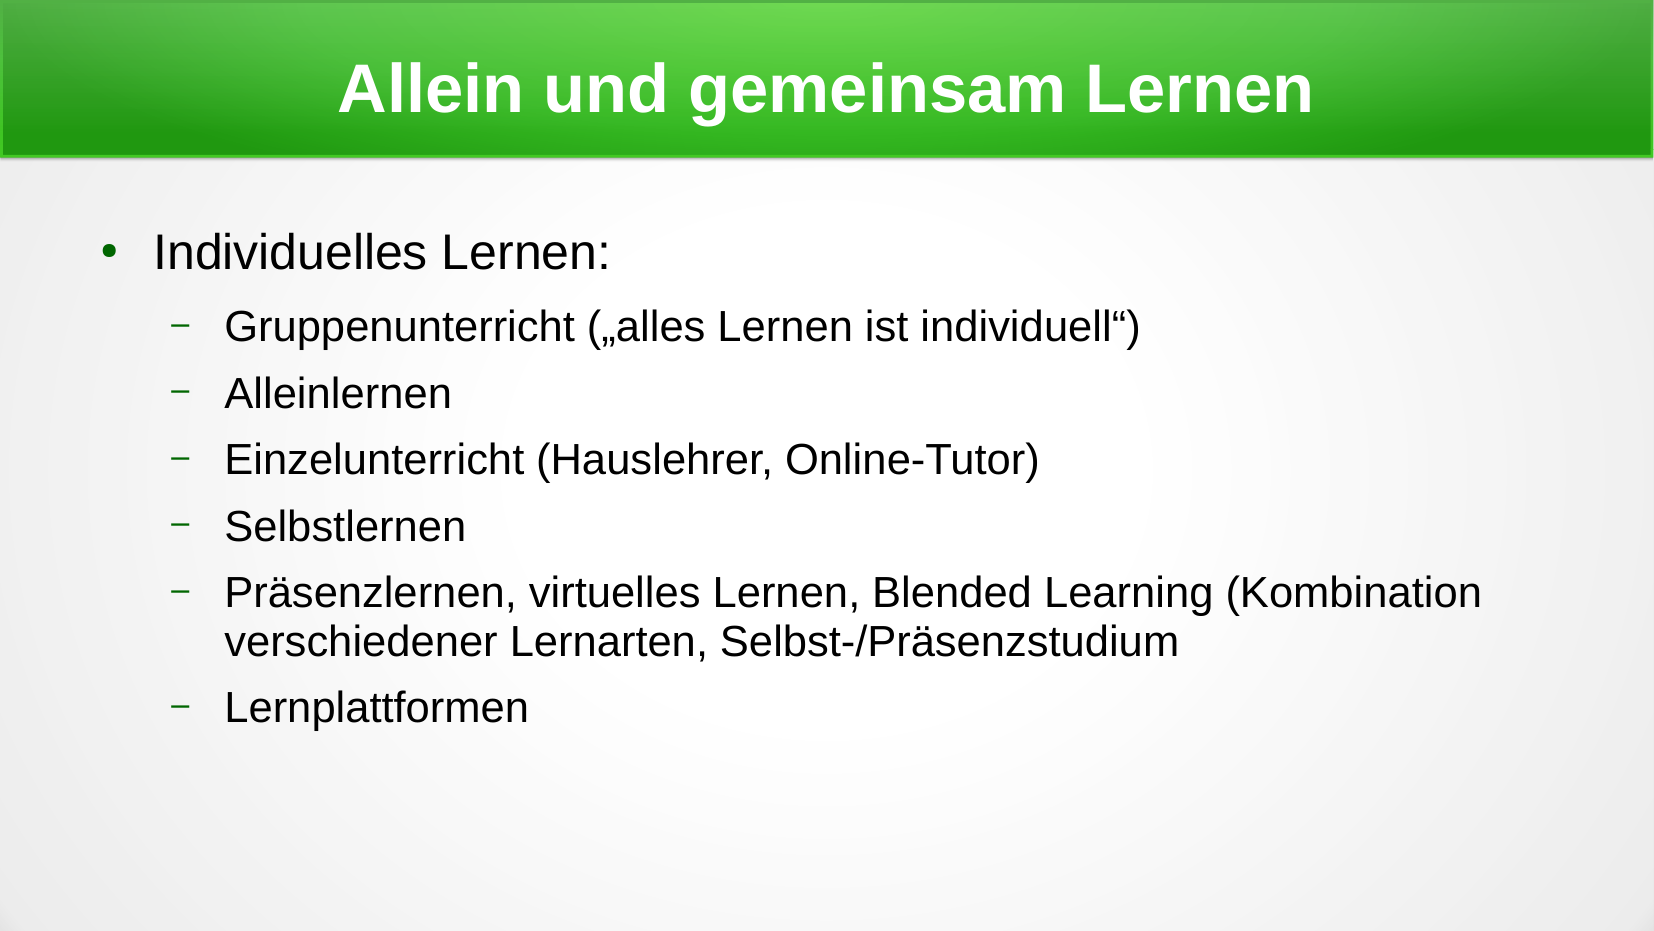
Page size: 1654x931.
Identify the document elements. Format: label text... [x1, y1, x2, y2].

title Allein und gemeinsam Lernen [82, 35, 1571, 142]
list Individuelles Lernen: Gruppenunterricht („alles Lernen ist individuell“) Alleinlernen Einzelunterricht (Hauslehrer, Online-Tutor) Selbstlernen Präsenzlernen, virtuelles Lernen, Blended Learning (Kombination verschiedener Lernarten, Selbst-/Präsenzstudium Lernplattformen [82, 224, 1571, 764]
